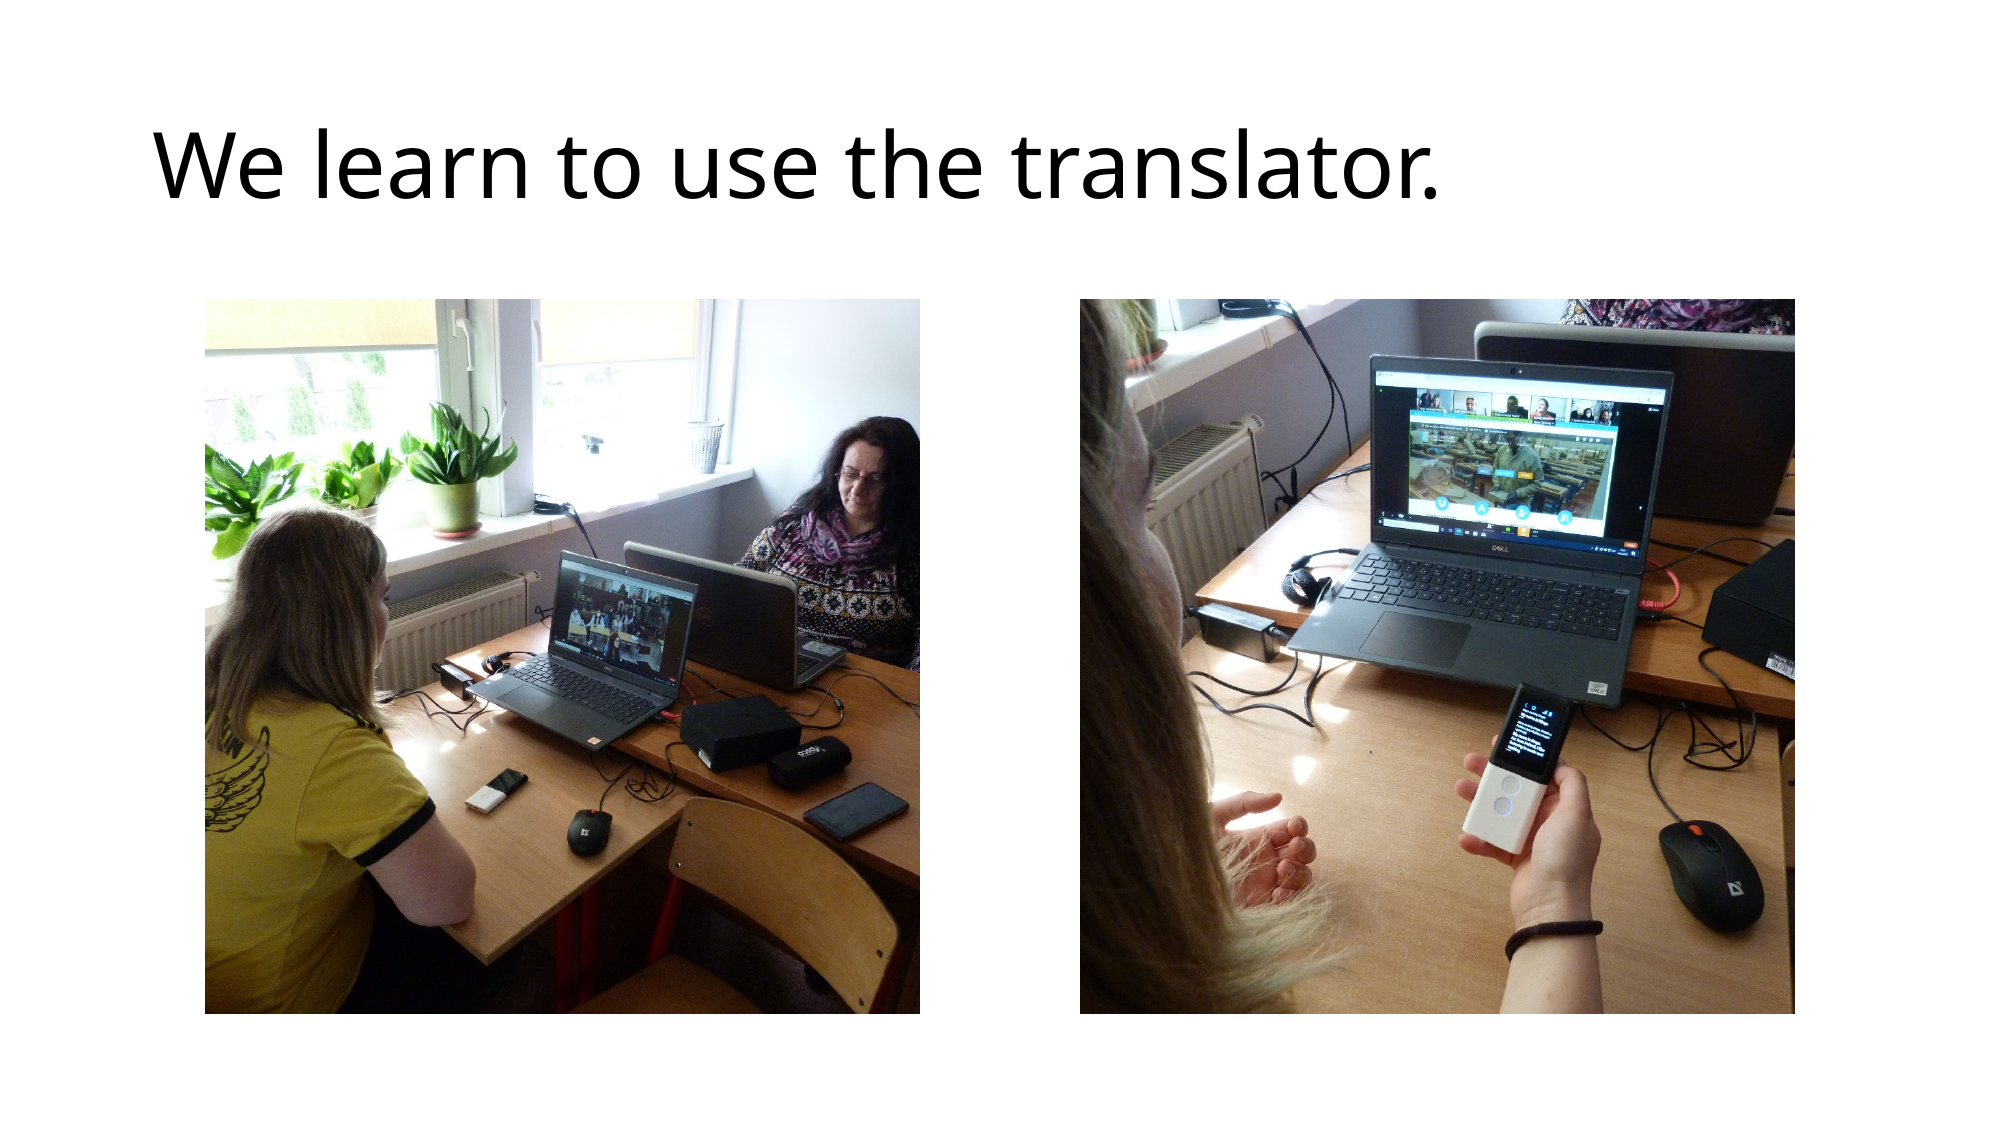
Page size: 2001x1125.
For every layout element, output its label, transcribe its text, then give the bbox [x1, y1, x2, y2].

title We learn to use the translator. [137, 59, 1863, 278]
picture [205, 299, 920, 1014]
picture [1080, 299, 1795, 1014]
